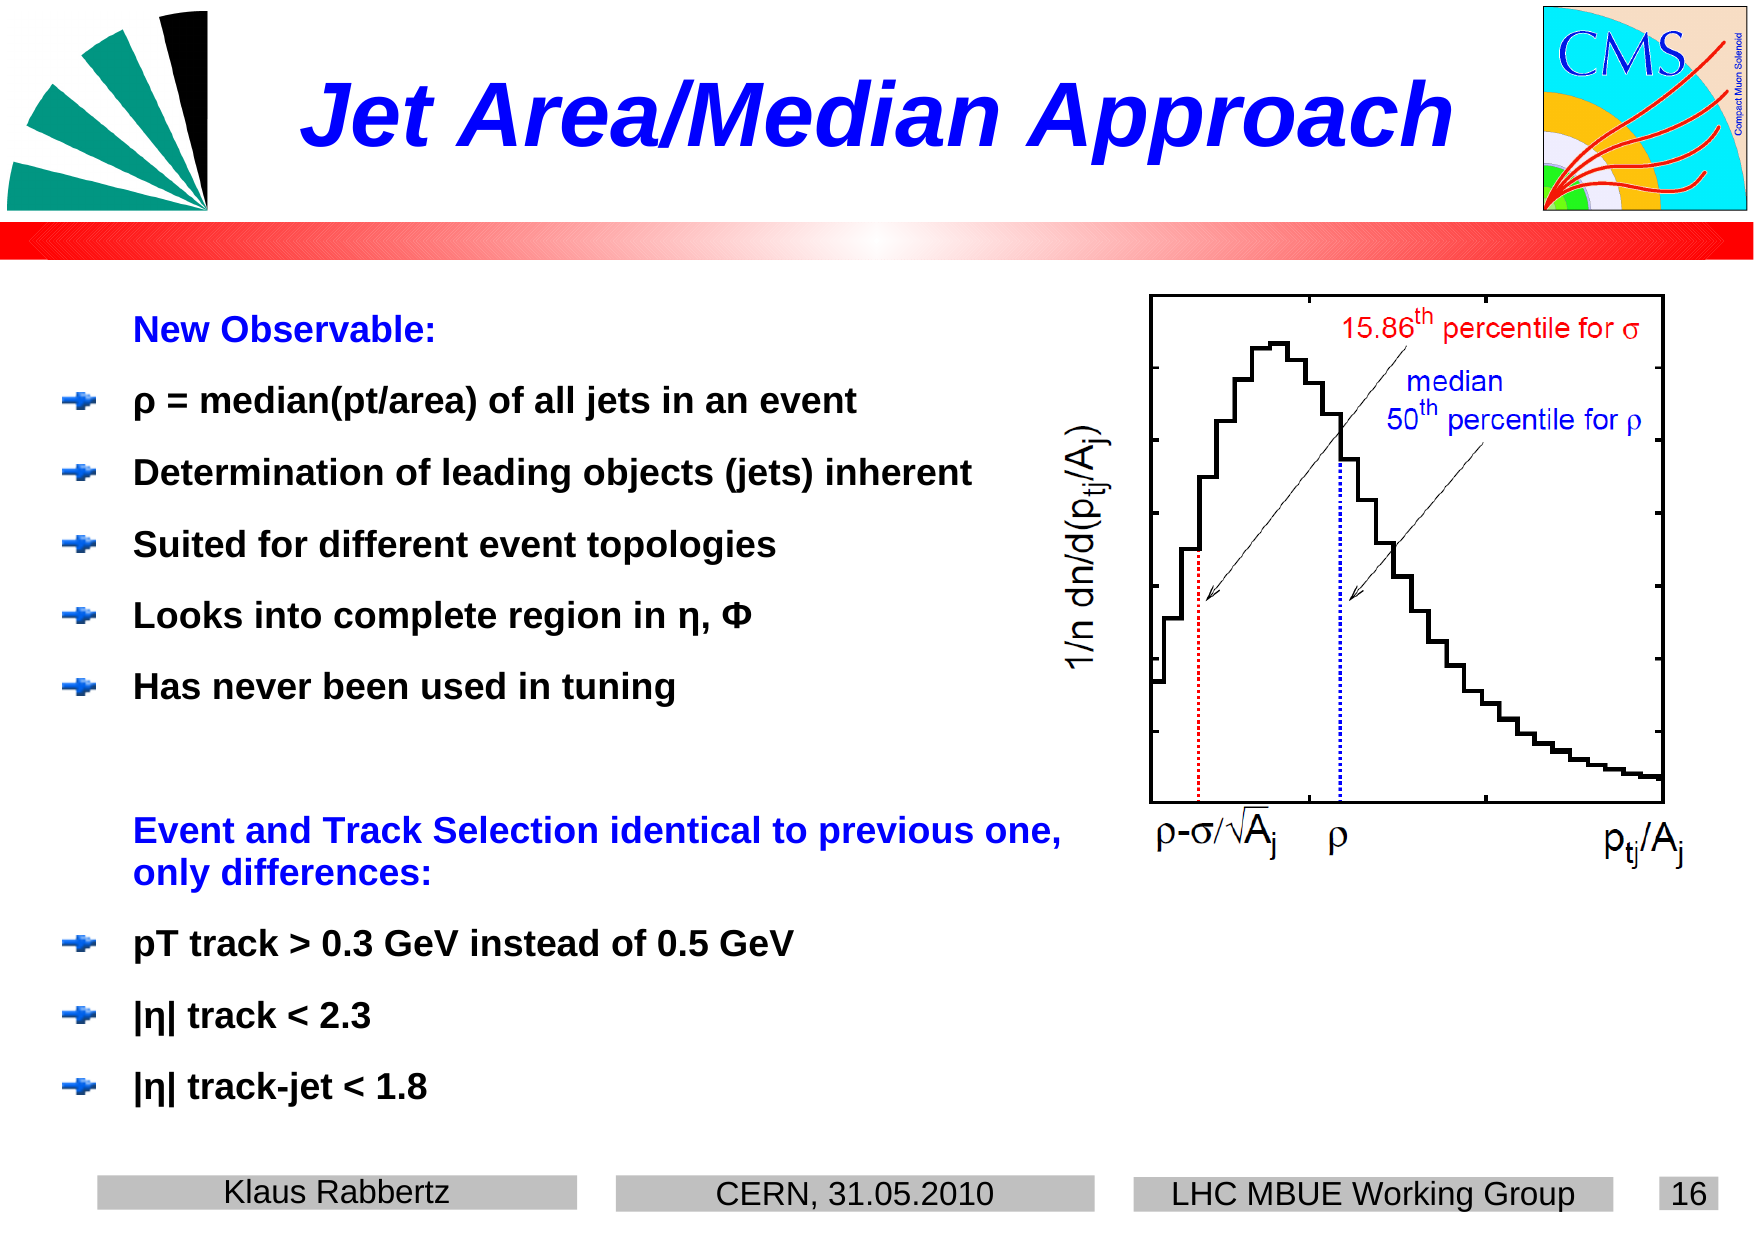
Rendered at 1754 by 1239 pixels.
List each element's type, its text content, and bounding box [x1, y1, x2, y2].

list New Observable: ρ = median(pt/area) of all jets in an event Determination of leading objects (jets) inherent Suited for different event topologies Looks into complete region in η, Φ Has never been used in tuning Event and Track Selection identical to previous one, only differences: pT track > 0.3 GeV instead of 0.5 GeV |η| track < 2.3 |η| track-jet < 1.8 [50, 308, 1112, 1162]
title Jet Area/Median Approach [220, 27, 1536, 202]
picture [1542, 5, 1748, 211]
picture [1050, 279, 1694, 883]
picture [7, 11, 208, 213]
